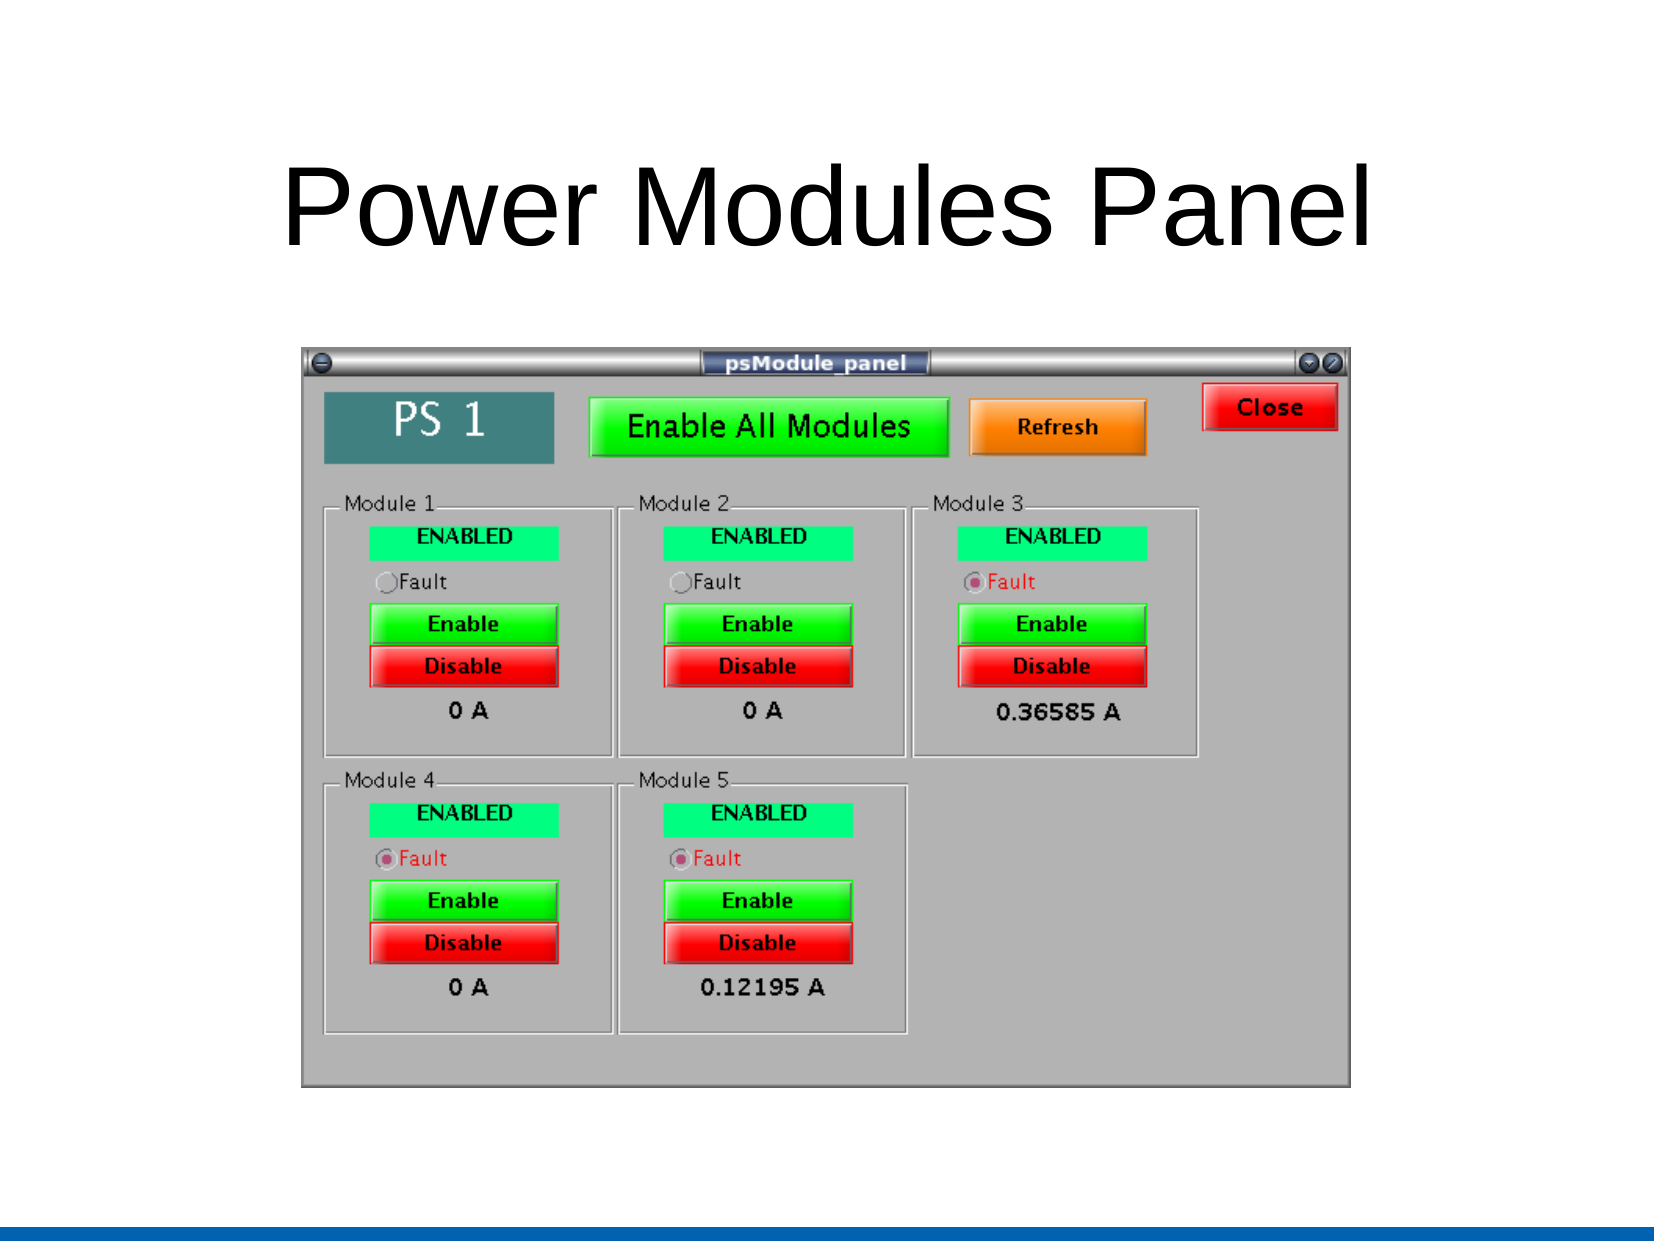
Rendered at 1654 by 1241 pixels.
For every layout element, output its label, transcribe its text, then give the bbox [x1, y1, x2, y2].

title Power Modules Panel [121, 102, 1533, 311]
picture [301, 347, 1351, 1088]
